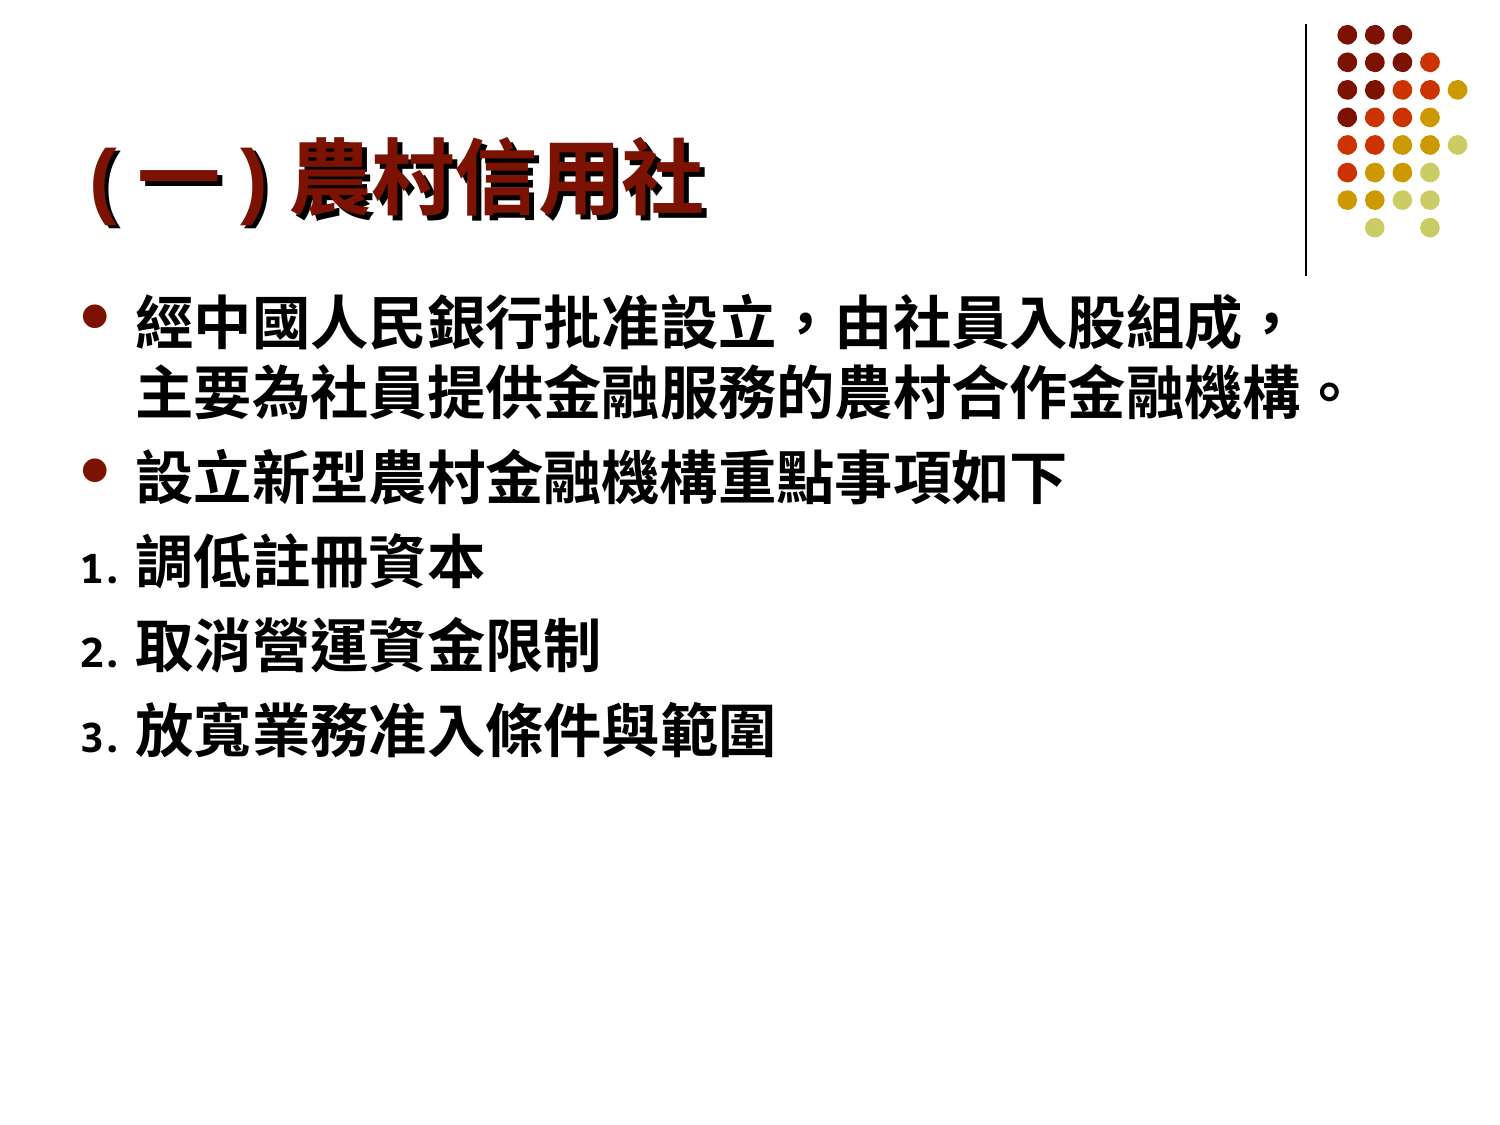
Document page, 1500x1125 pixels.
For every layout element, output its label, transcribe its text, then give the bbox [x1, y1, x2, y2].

title (一)農村信用社 [74, 20, 1313, 233]
list 經中國人民銀行批准設立，由社員入股組成，主要為社員提供金融服務的農村合作金融機構。 設立新型農村金融機構重點事項如下 調低註冊資本 取消營運資金限制 放寬業務准入條件與範圍 [64, 278, 1317, 1003]
